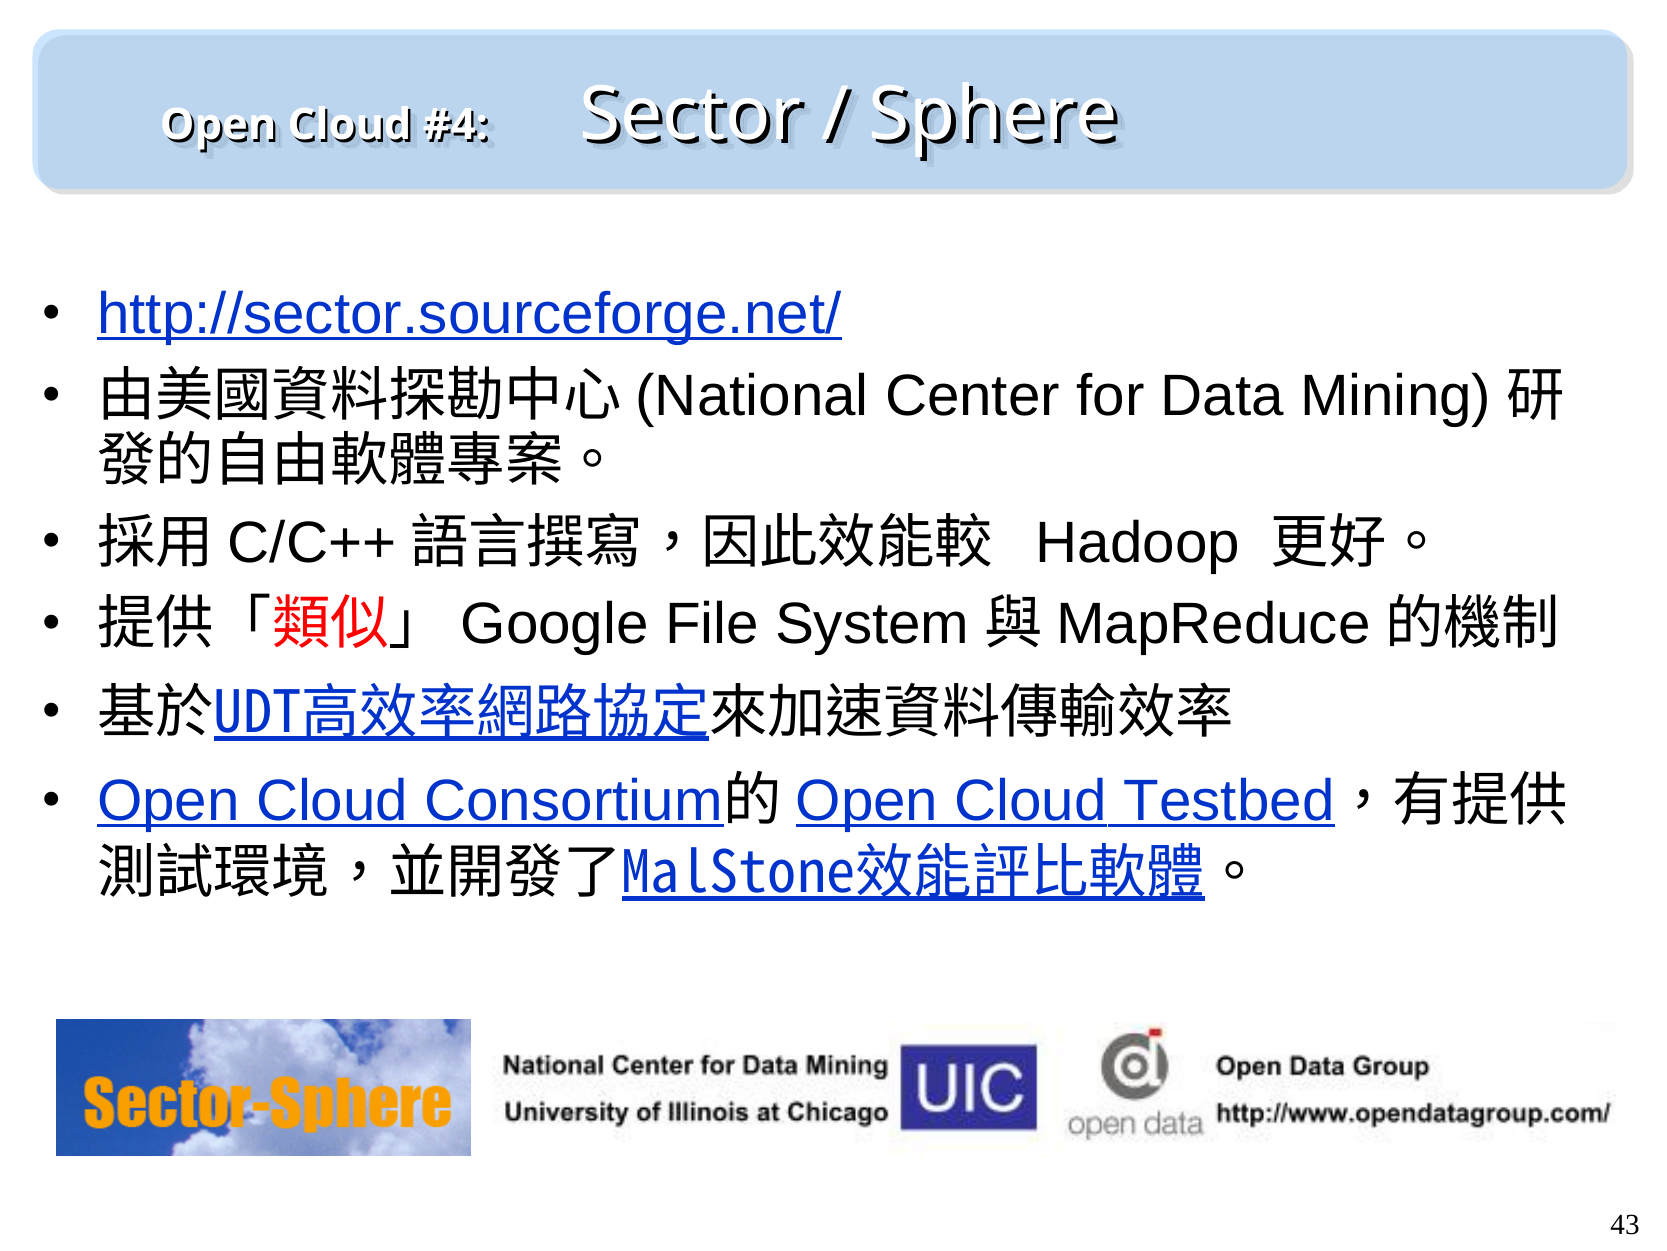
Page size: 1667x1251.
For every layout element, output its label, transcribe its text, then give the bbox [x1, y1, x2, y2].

text_box http://sector.sourceforge.net/ 由美國資料探勘中心(National Center for Data Mining)研發的自由軟體專案。 採用C/C++語言撰寫，因此效能較 Hadoop 更好。 提供「類似」Google File System與MapReduce的機制 基於UDT高效率網路協定來加速資料傳輸效率 Open Cloud Consortium的Open Cloud Testbed，有提供測試環境，並開發了MalStone效能評比軟體。 [41, 277, 1607, 1046]
picture [476, 1021, 1629, 1158]
text_box Open Cloud #4: Sector / Sphere [32, 29, 1628, 189]
picture [56, 1019, 471, 1156]
